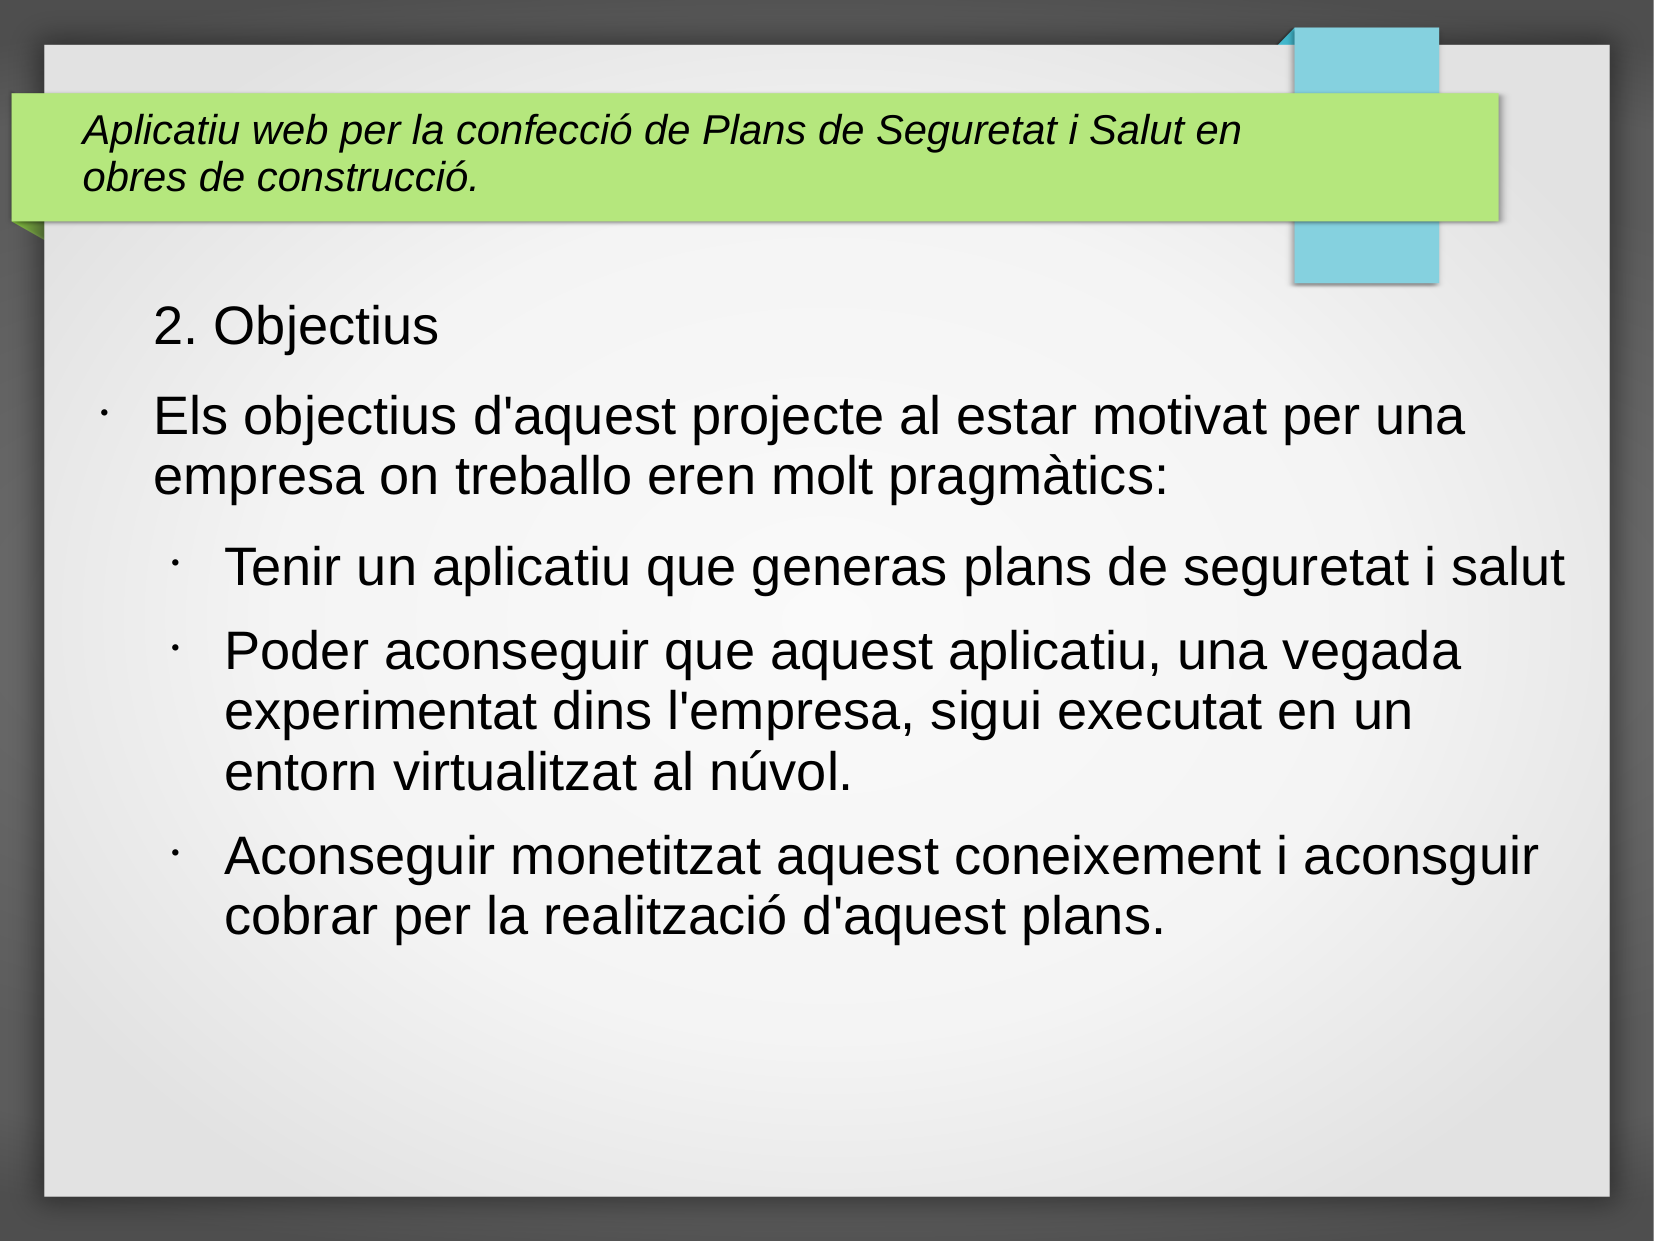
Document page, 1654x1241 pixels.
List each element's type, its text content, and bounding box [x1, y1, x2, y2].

picture [0, 0, 1654, 1241]
list 2. Objectius Els objectius d'aquest projecte al estar motivat per una empresa on treballo eren molt pragmàtics: Tenir un aplicatiu que generas plans de seguretat i salut Poder aconseguir que aquest aplicatiu, una vegada experimentat dins l'empresa, sigui executat en un entorn virtualitzat al núvol. Aconseguir monetitzat aquest coneixement i aconsguir cobrar per la realització d'aquest plans. [82, 295, 1571, 1015]
title Aplicatiu web per la confecció de Plans de Seguretat i Salut en obres de construcció. [82, 94, 1264, 213]
